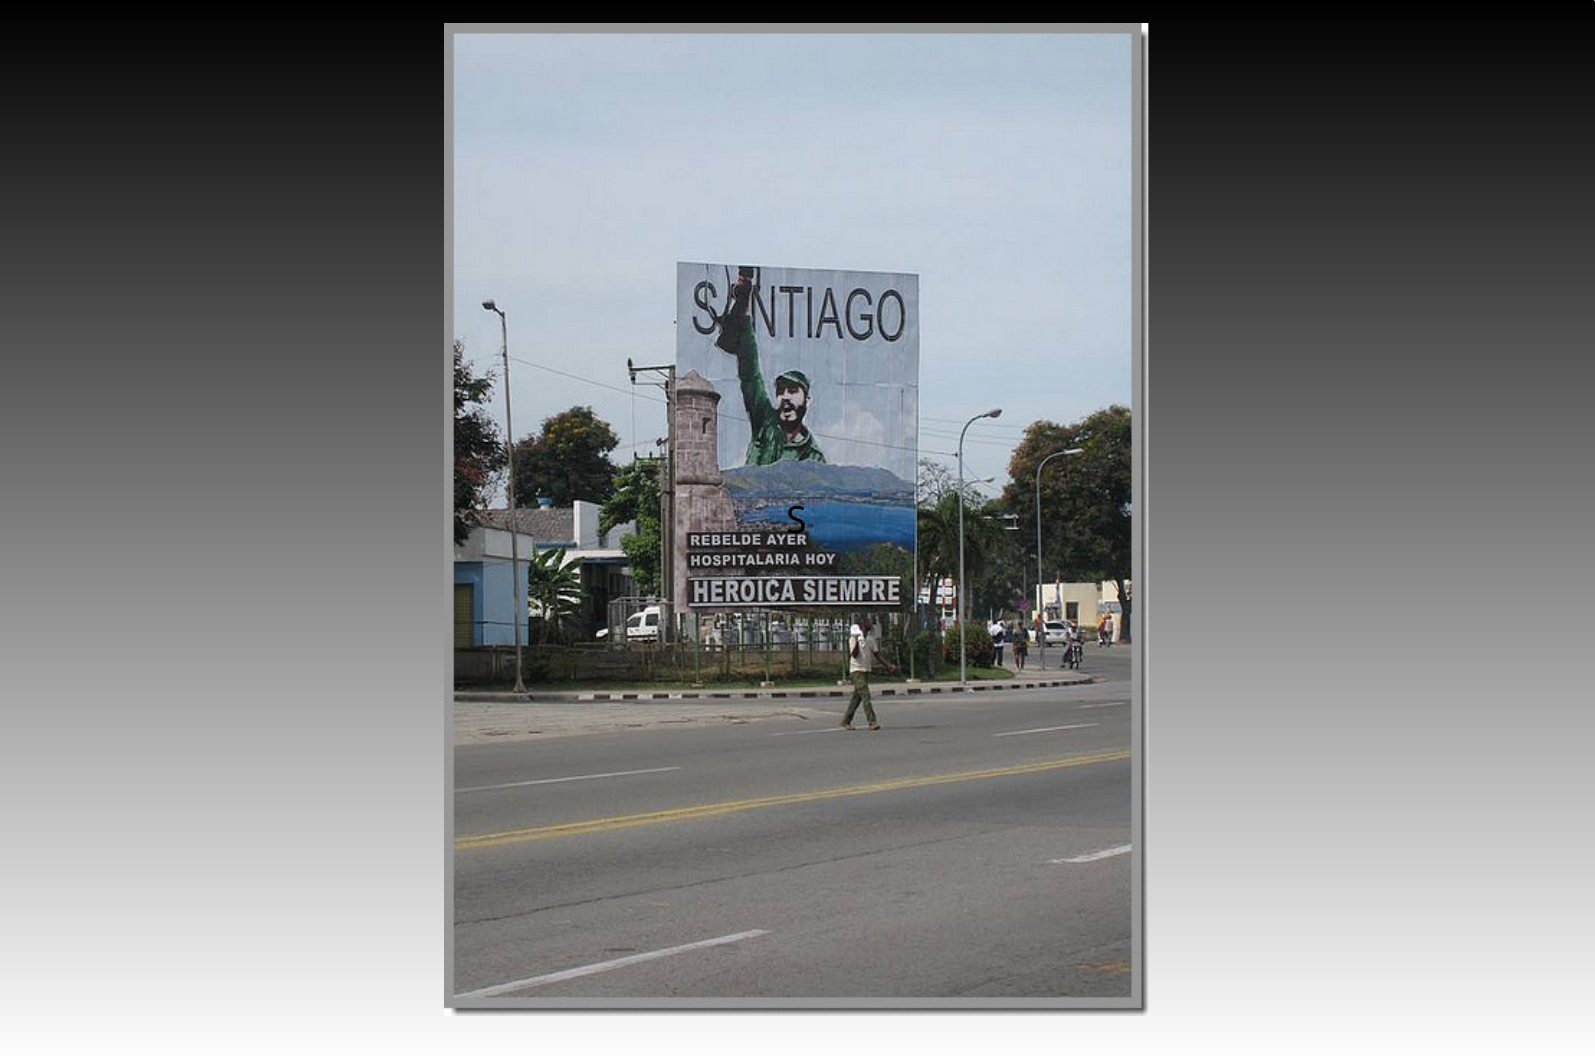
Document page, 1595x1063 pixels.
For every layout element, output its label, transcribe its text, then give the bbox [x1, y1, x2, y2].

text_box S [444, 23, 1149, 1016]
